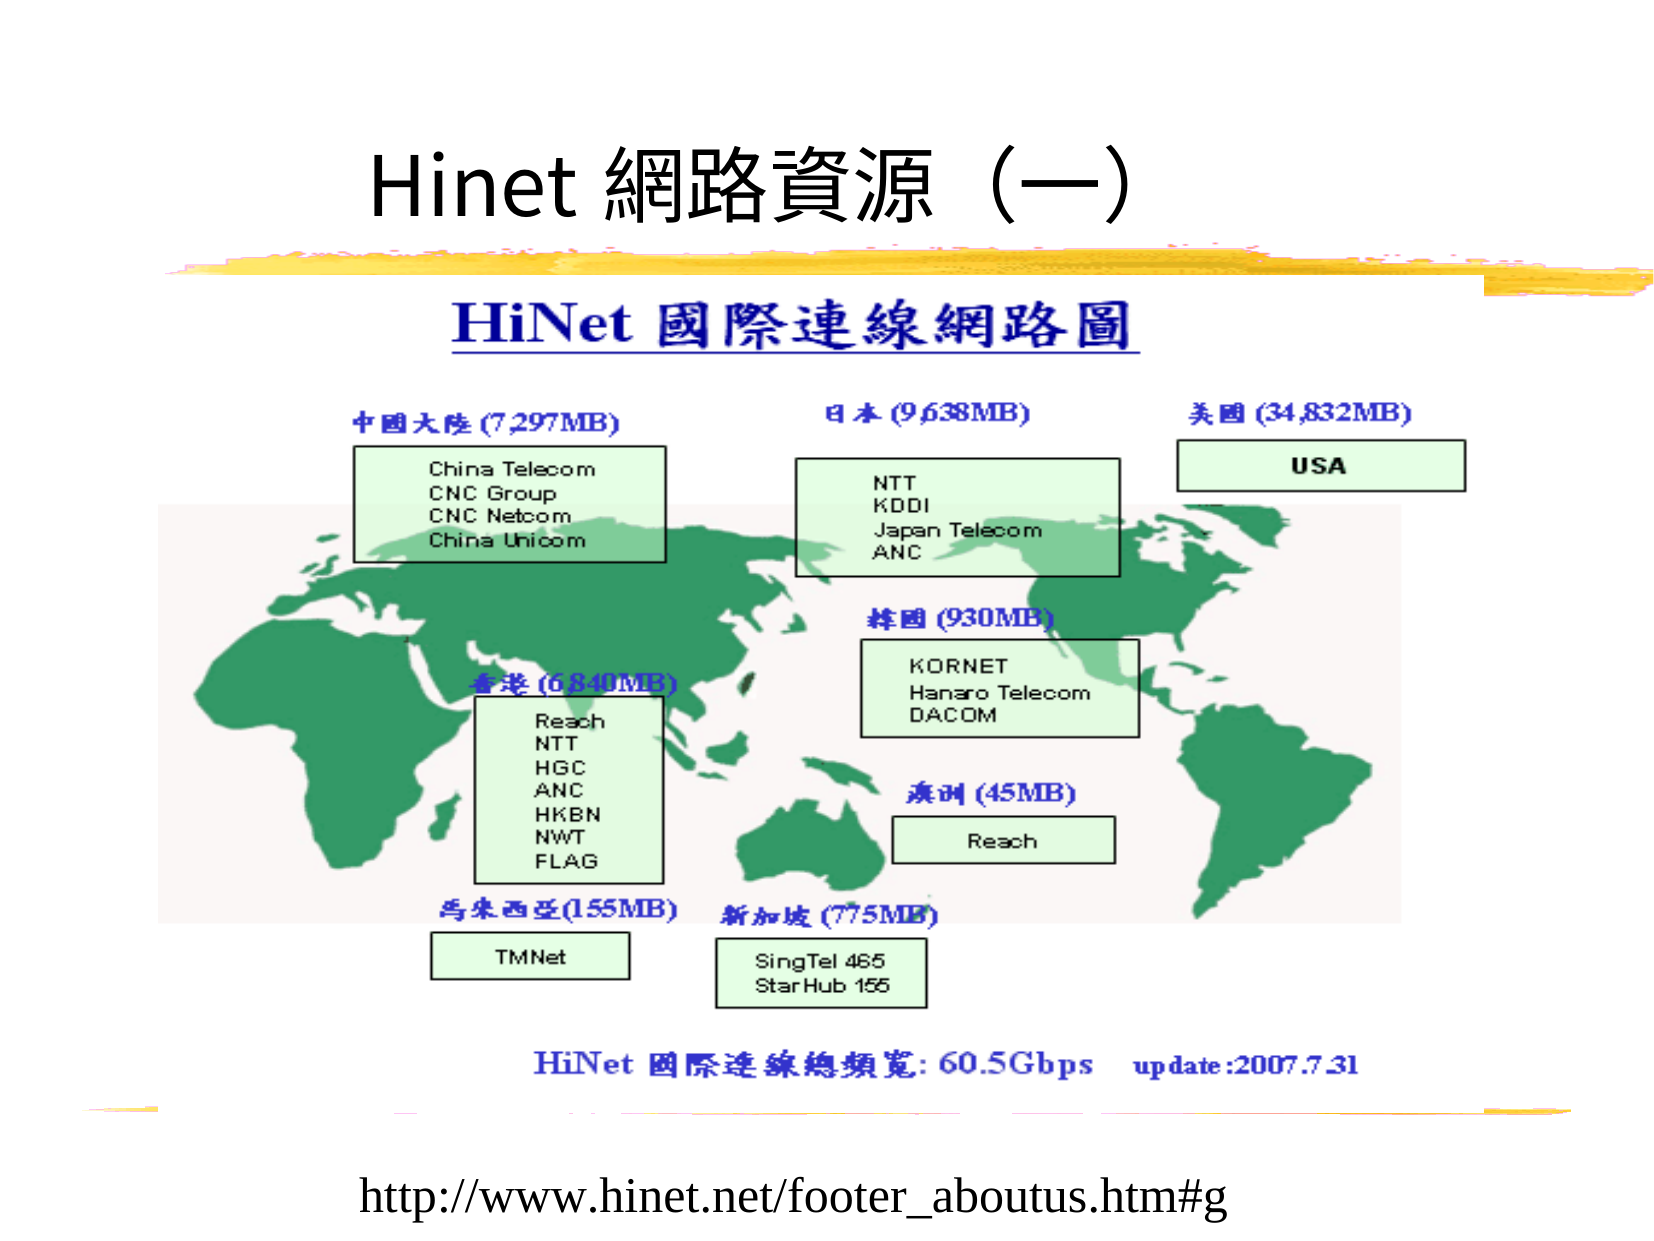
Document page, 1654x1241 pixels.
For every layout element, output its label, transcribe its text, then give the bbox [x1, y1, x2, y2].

picture [82, 237, 1654, 1117]
text_box http://www.hinet.net/footer_aboutus.htm#g [344, 1157, 1243, 1241]
title Hinet網路資源（一） [73, 25, 1479, 249]
